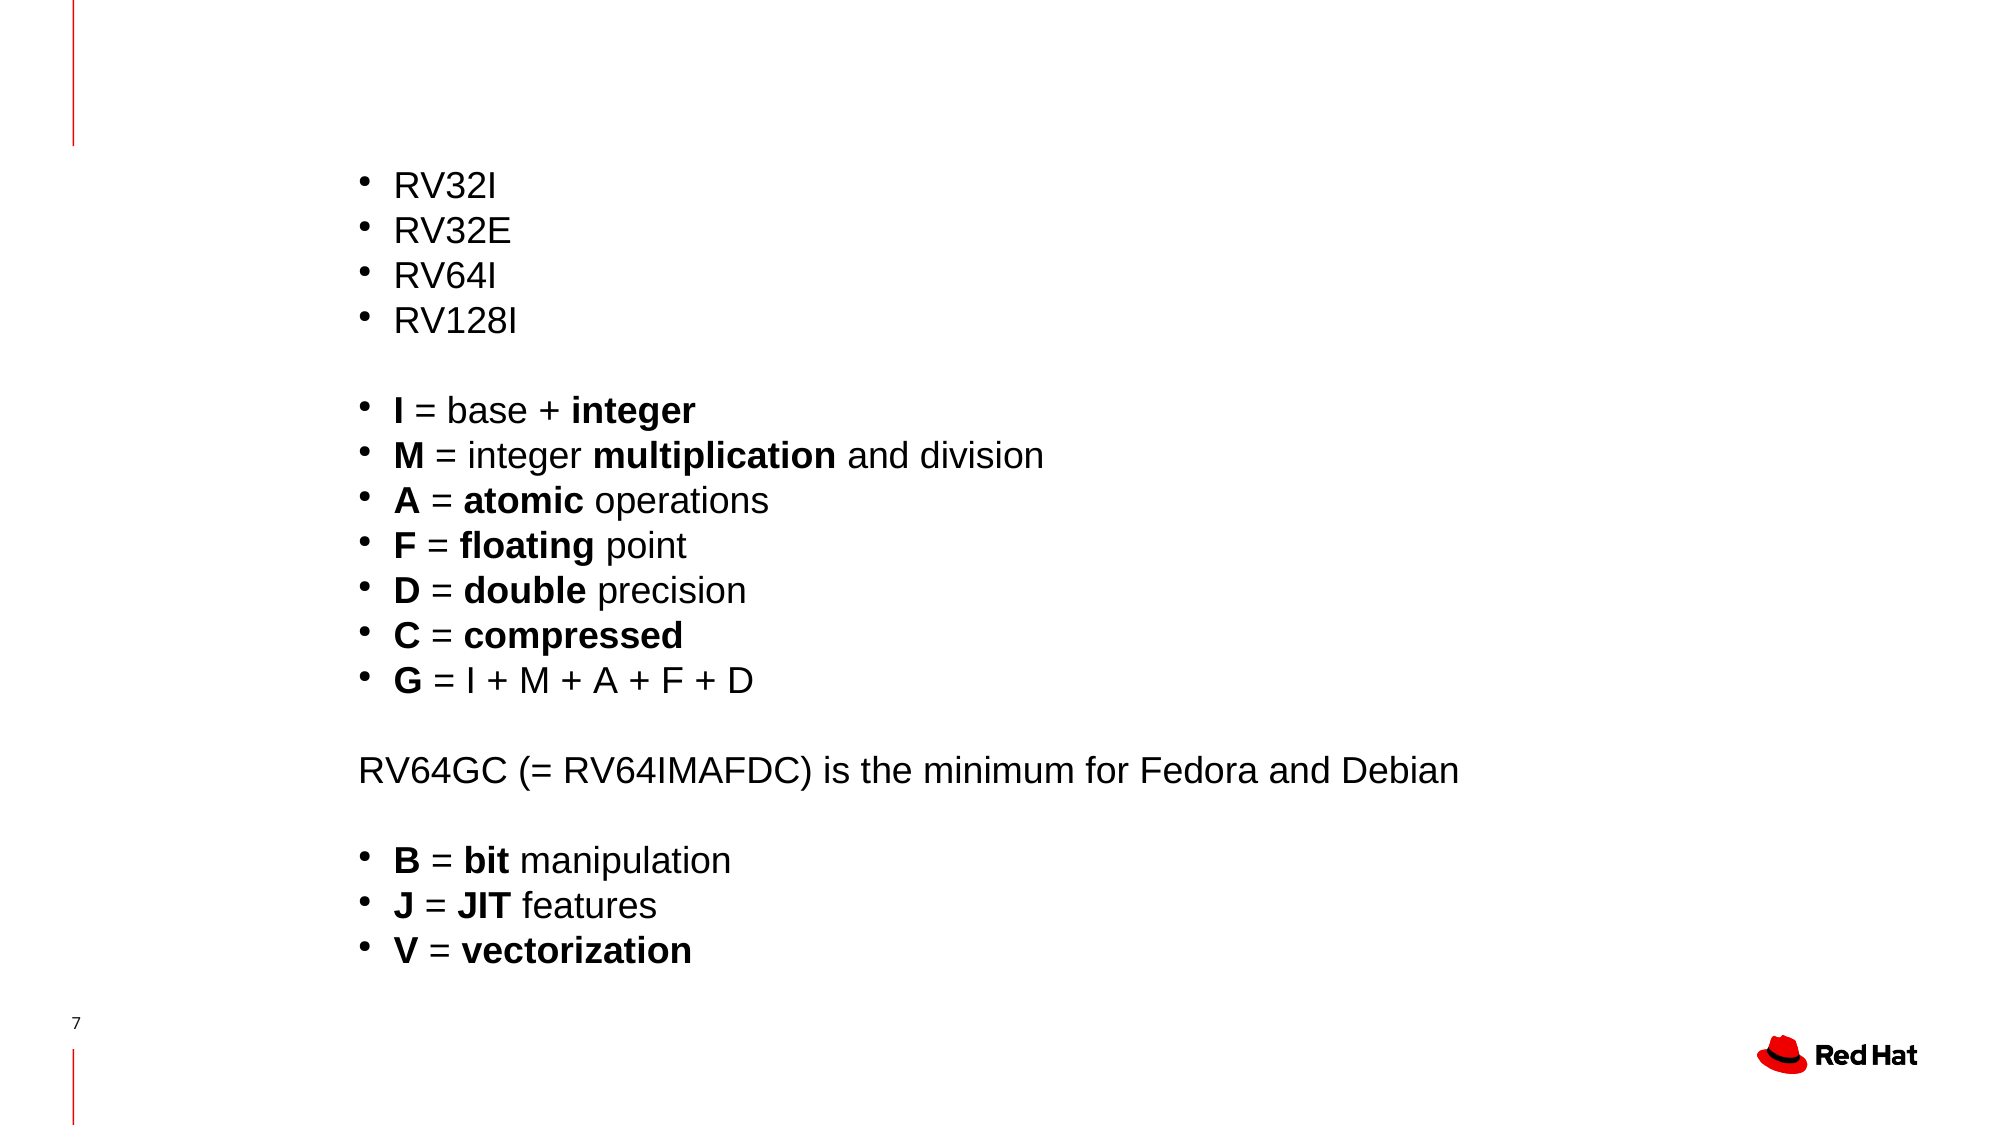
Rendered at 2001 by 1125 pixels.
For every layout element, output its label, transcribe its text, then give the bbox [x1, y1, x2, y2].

text_box RV32I RV32E RV64I RV128I I = base + integer M = integer multiplication and division A = atomic operations F = floating point D = double precision C = compressed G = I + M + A + F + D RV64GC (= RV64IMAFDC) is the minimum for Fedora and Debian B = bit manipulation J = JIT features V = vectorization [343, 153, 1743, 979]
picture [1757, 1035, 1918, 1074]
